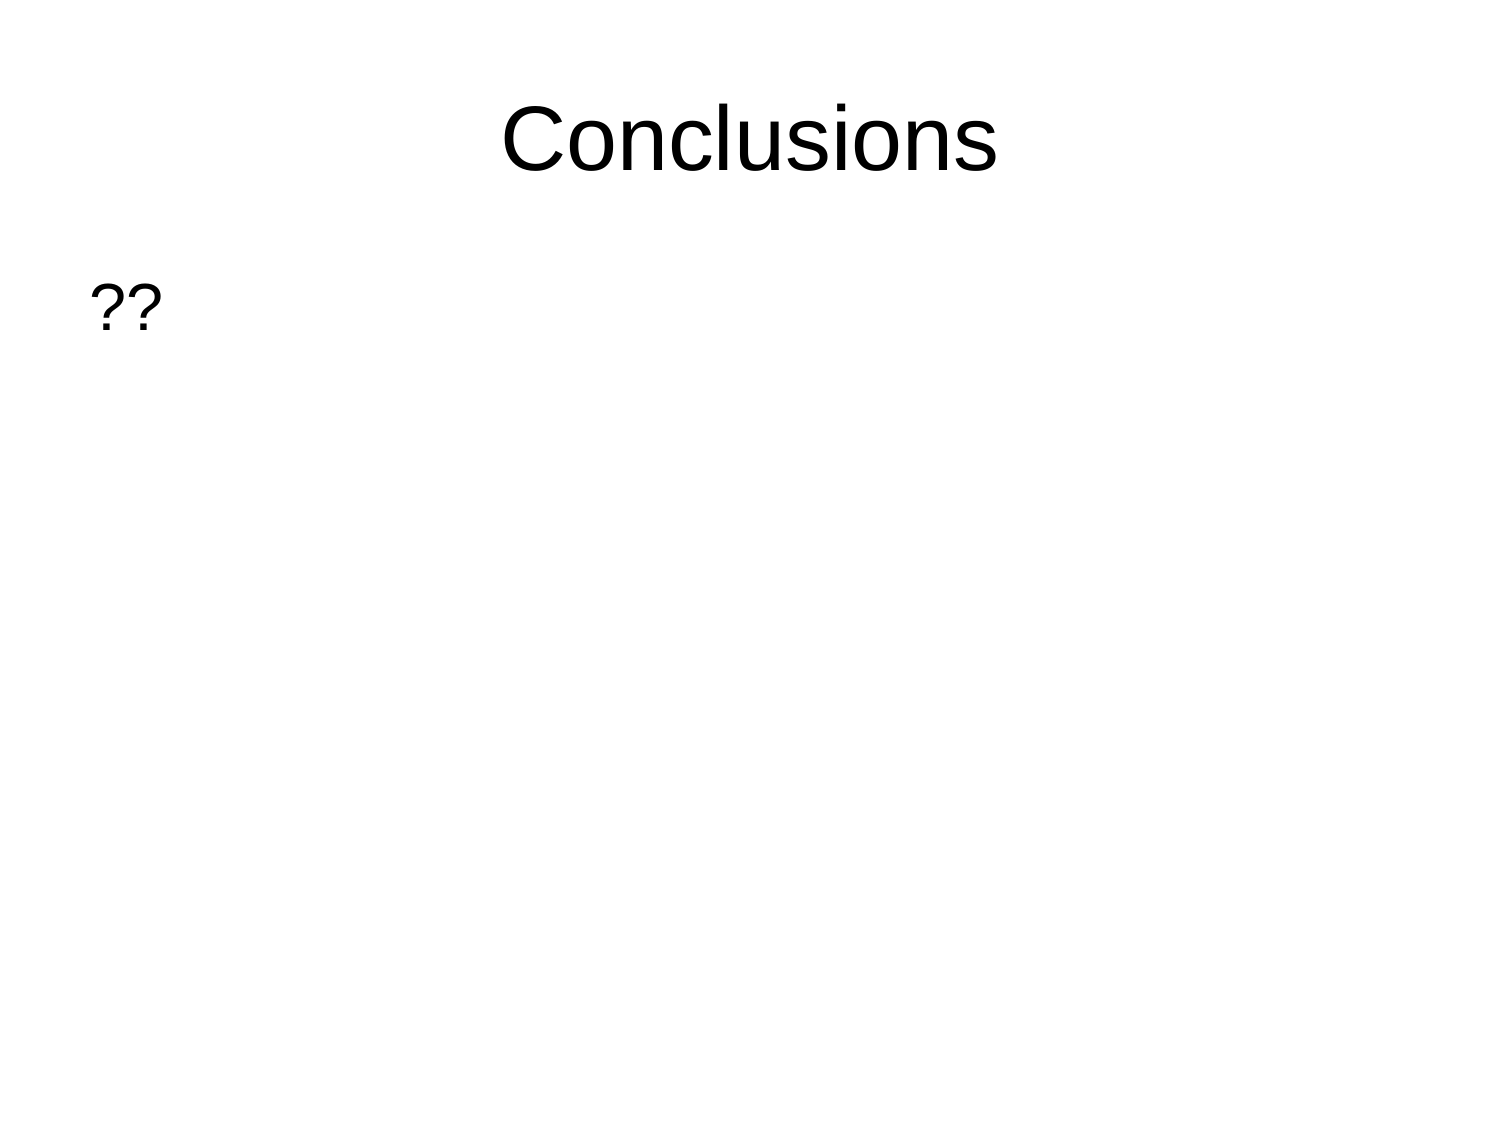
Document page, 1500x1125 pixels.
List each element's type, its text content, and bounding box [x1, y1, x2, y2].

list ?? [75, 262, 1426, 1006]
title Conclusions [75, 45, 1426, 233]
